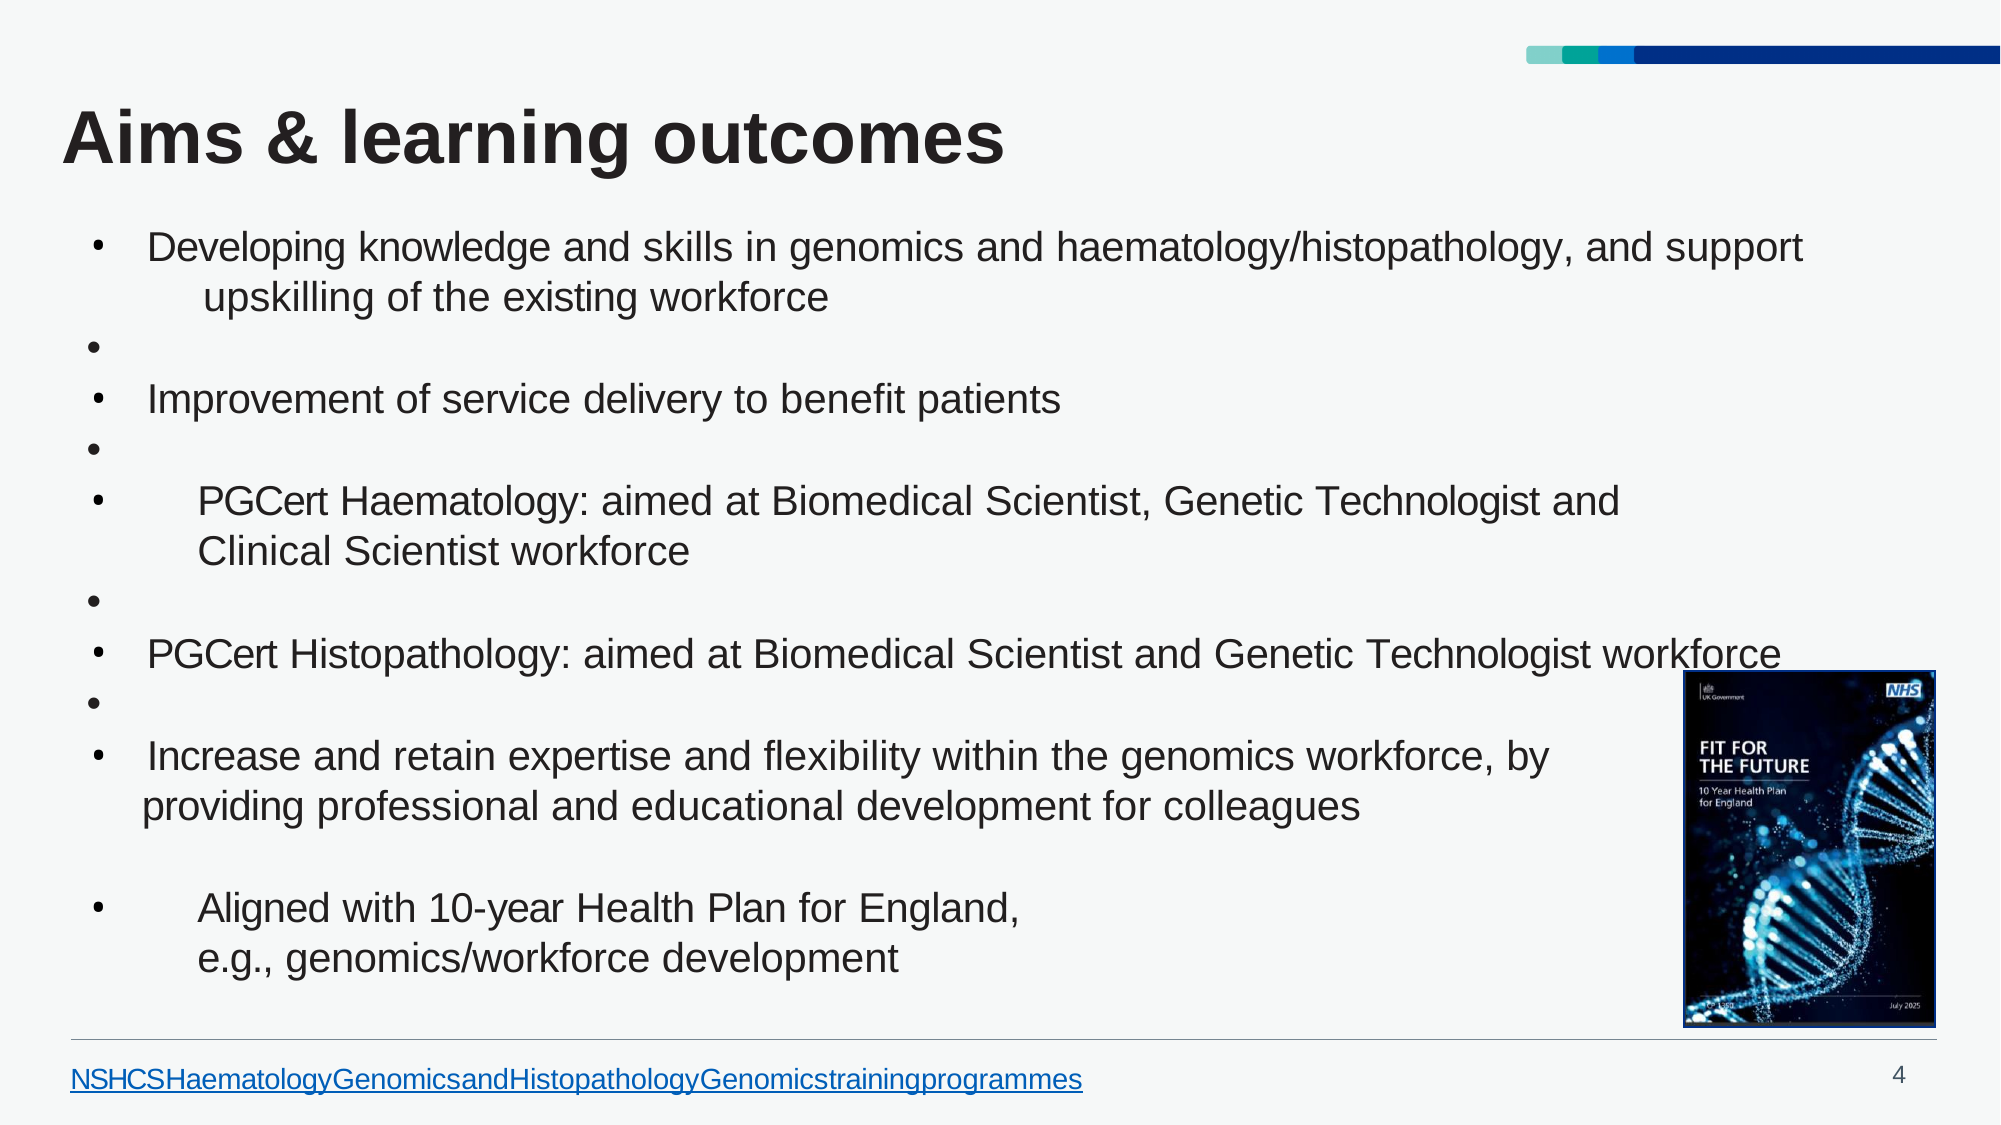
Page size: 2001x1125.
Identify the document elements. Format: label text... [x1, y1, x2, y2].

text_box Developing knowledge and skills in genomics and haematology/histopathology, and support upskilling of the existing workforce Improvement of service delivery to benefit patients PGCert Haematology: aimed at Biomedical Scientist, Genetic Technologist and Clinical Scientist workforce PGCert Histopathology: aimed at Biomedical Scientist and Genetic Technologist workforce Increase and retain expertise and flexibility within the genomics workforce, by providing professional and educational development for colleagues Aligned with 10-year Health Plan for England, e.g., genomics/workforce development [86, 217, 1935, 988]
title Aims & learning outcomes [61, 68, 1933, 210]
text_box NSHCS Haematology Genomics and Histopathology Genomics training programmes [68, 1059, 1131, 1100]
picture [1685, 672, 1934, 1026]
